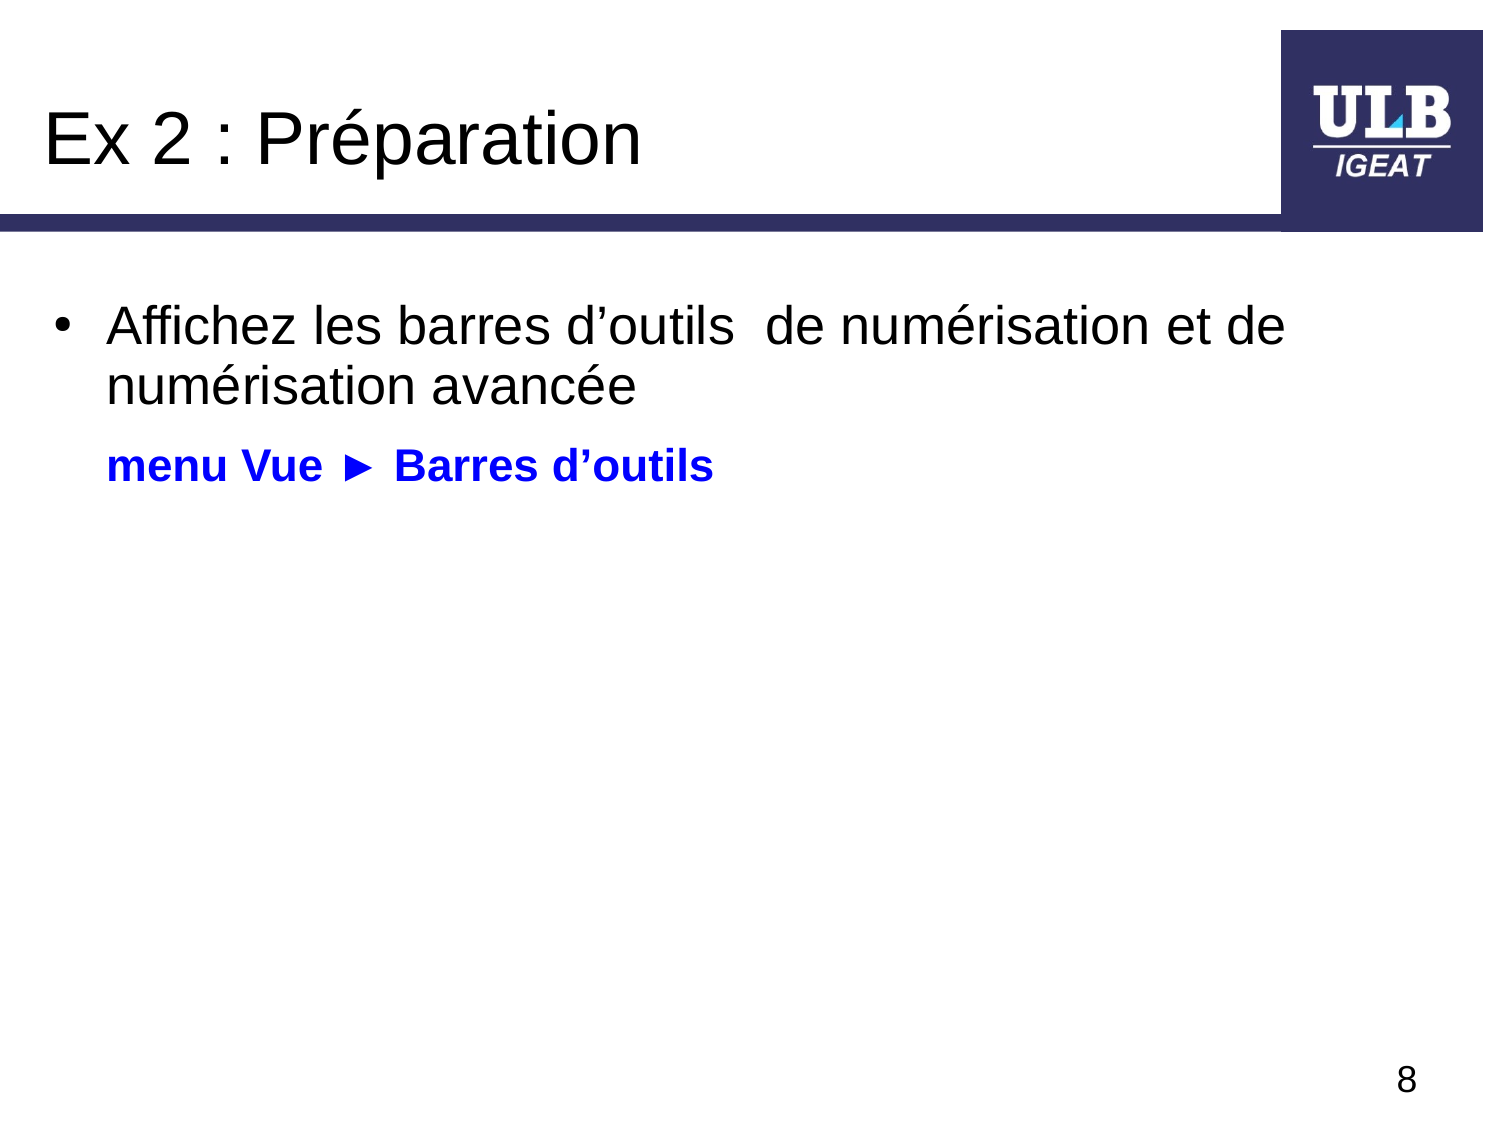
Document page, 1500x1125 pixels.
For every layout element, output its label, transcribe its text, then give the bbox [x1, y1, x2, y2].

title Ex 2 : Préparation [43, 44, 1394, 233]
picture [1281, 30, 1483, 232]
list Affichez les barres d’outils de numérisation et de numérisation avancée menu Vue ► Barres d’outils [35, 295, 1477, 1111]
